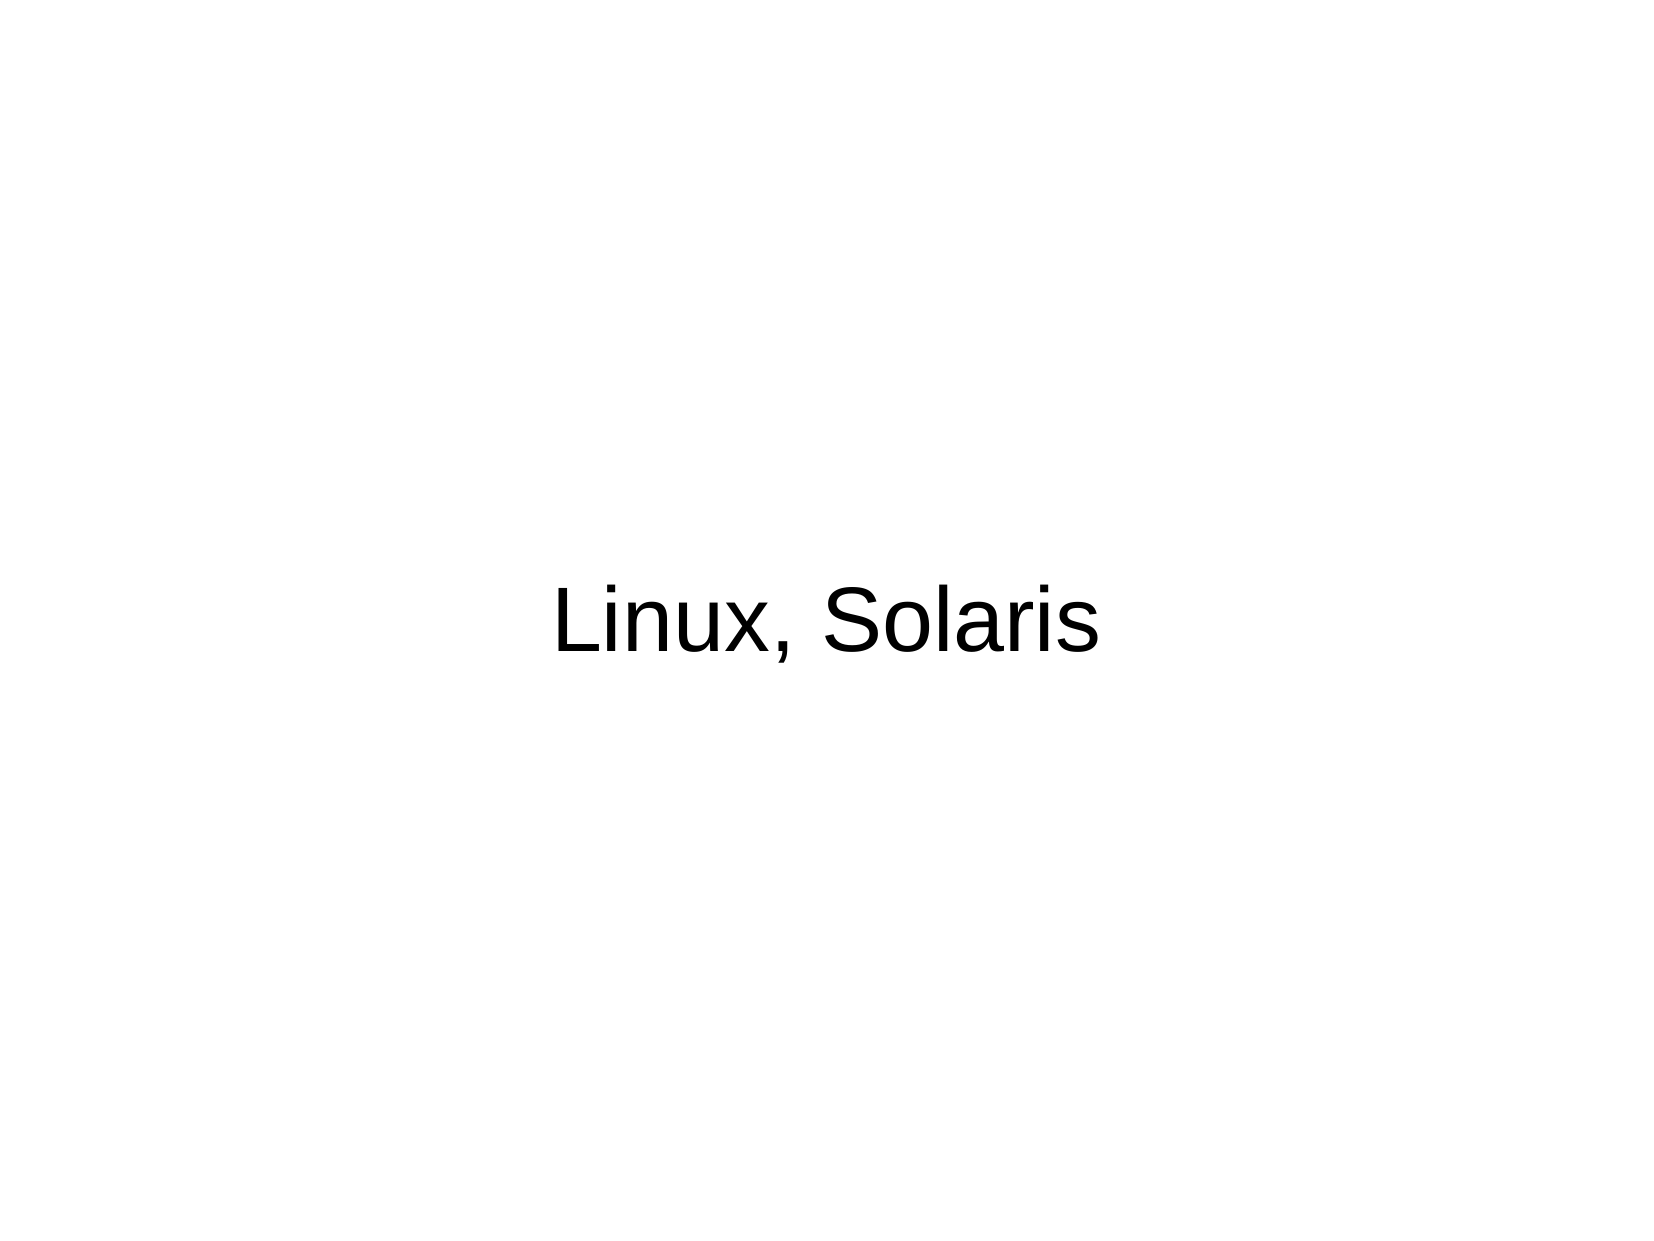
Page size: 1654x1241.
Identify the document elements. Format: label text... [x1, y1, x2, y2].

title Linux, Solaris [82, 523, 1571, 717]
